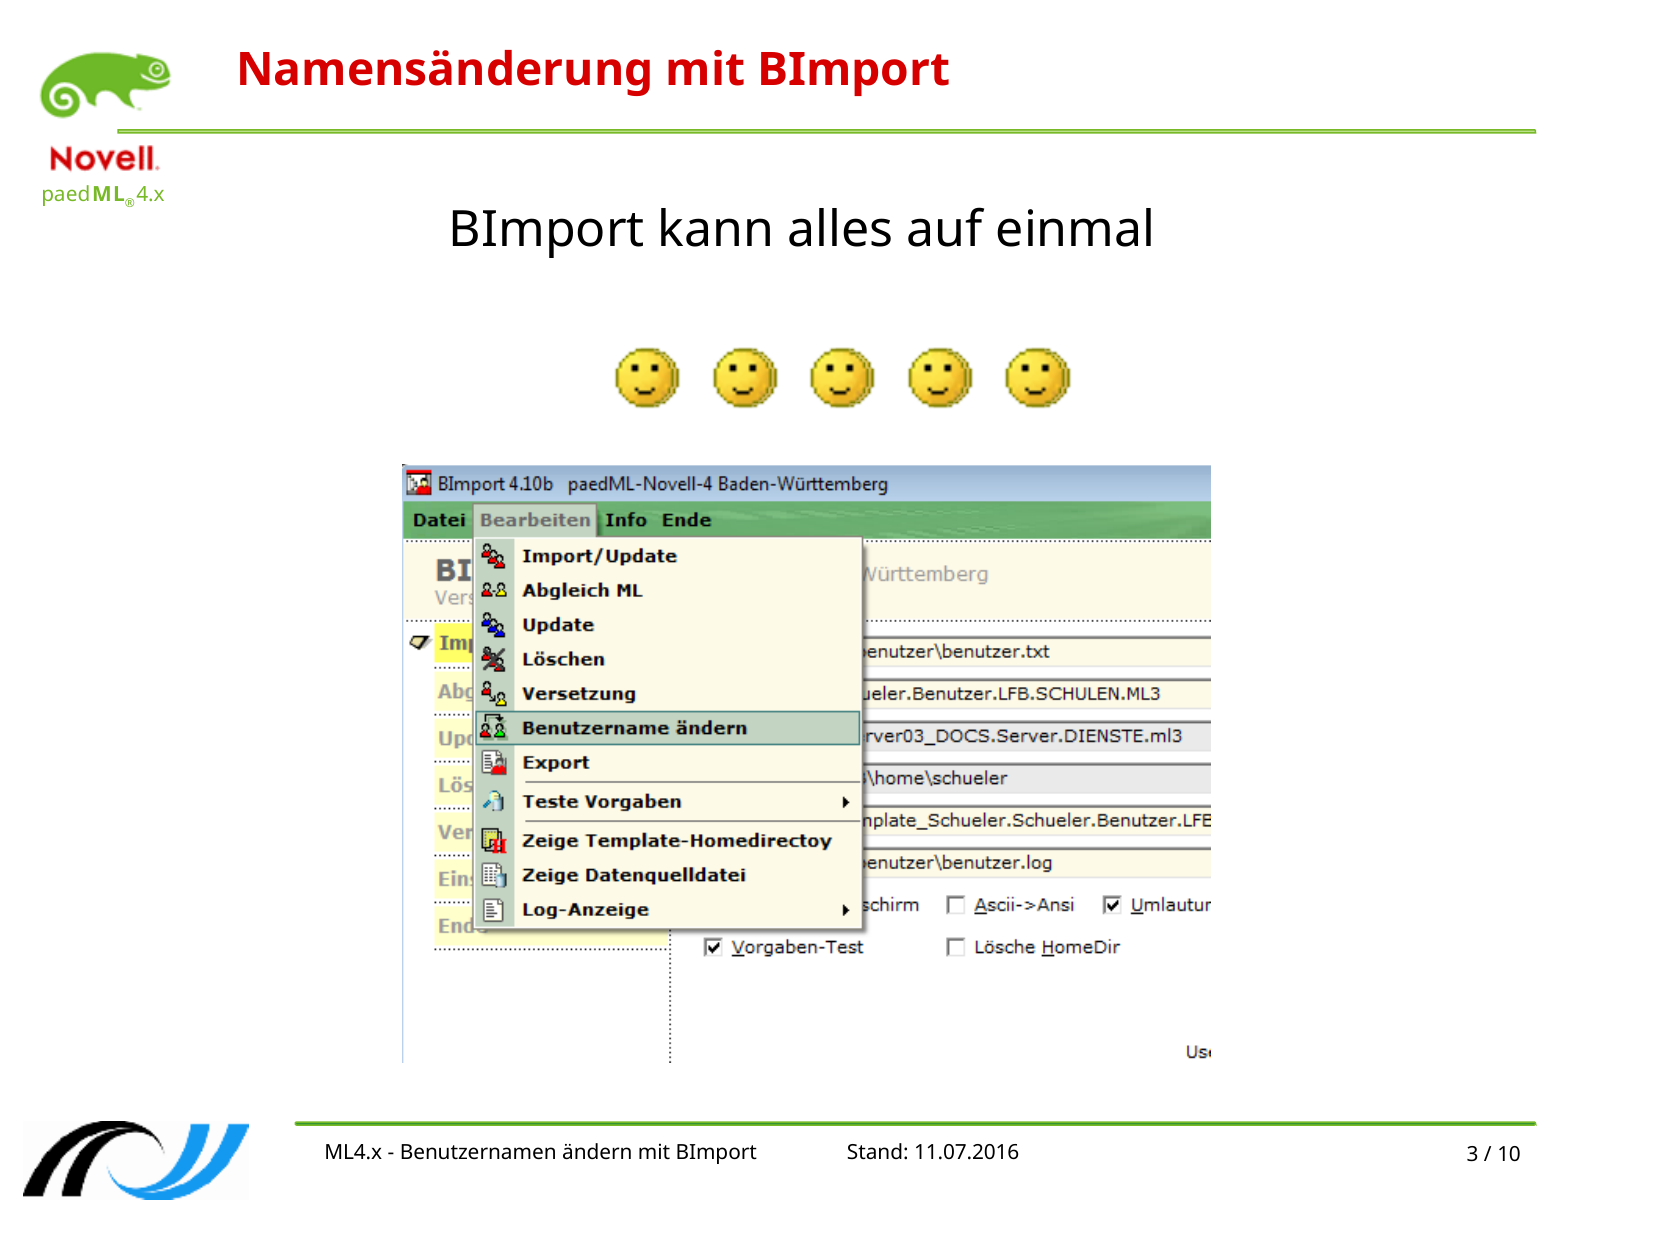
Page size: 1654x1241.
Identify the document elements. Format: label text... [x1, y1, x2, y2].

picture [26, 35, 184, 193]
picture [711, 346, 782, 412]
picture [402, 464, 1211, 1063]
list BImport kann alles auf einmal [448, 192, 1205, 293]
picture [613, 346, 684, 412]
picture [1003, 346, 1075, 412]
picture [23, 1121, 249, 1200]
title Namensänderung mit BImport [236, 17, 1536, 119]
picture [906, 346, 977, 412]
picture [808, 346, 879, 412]
